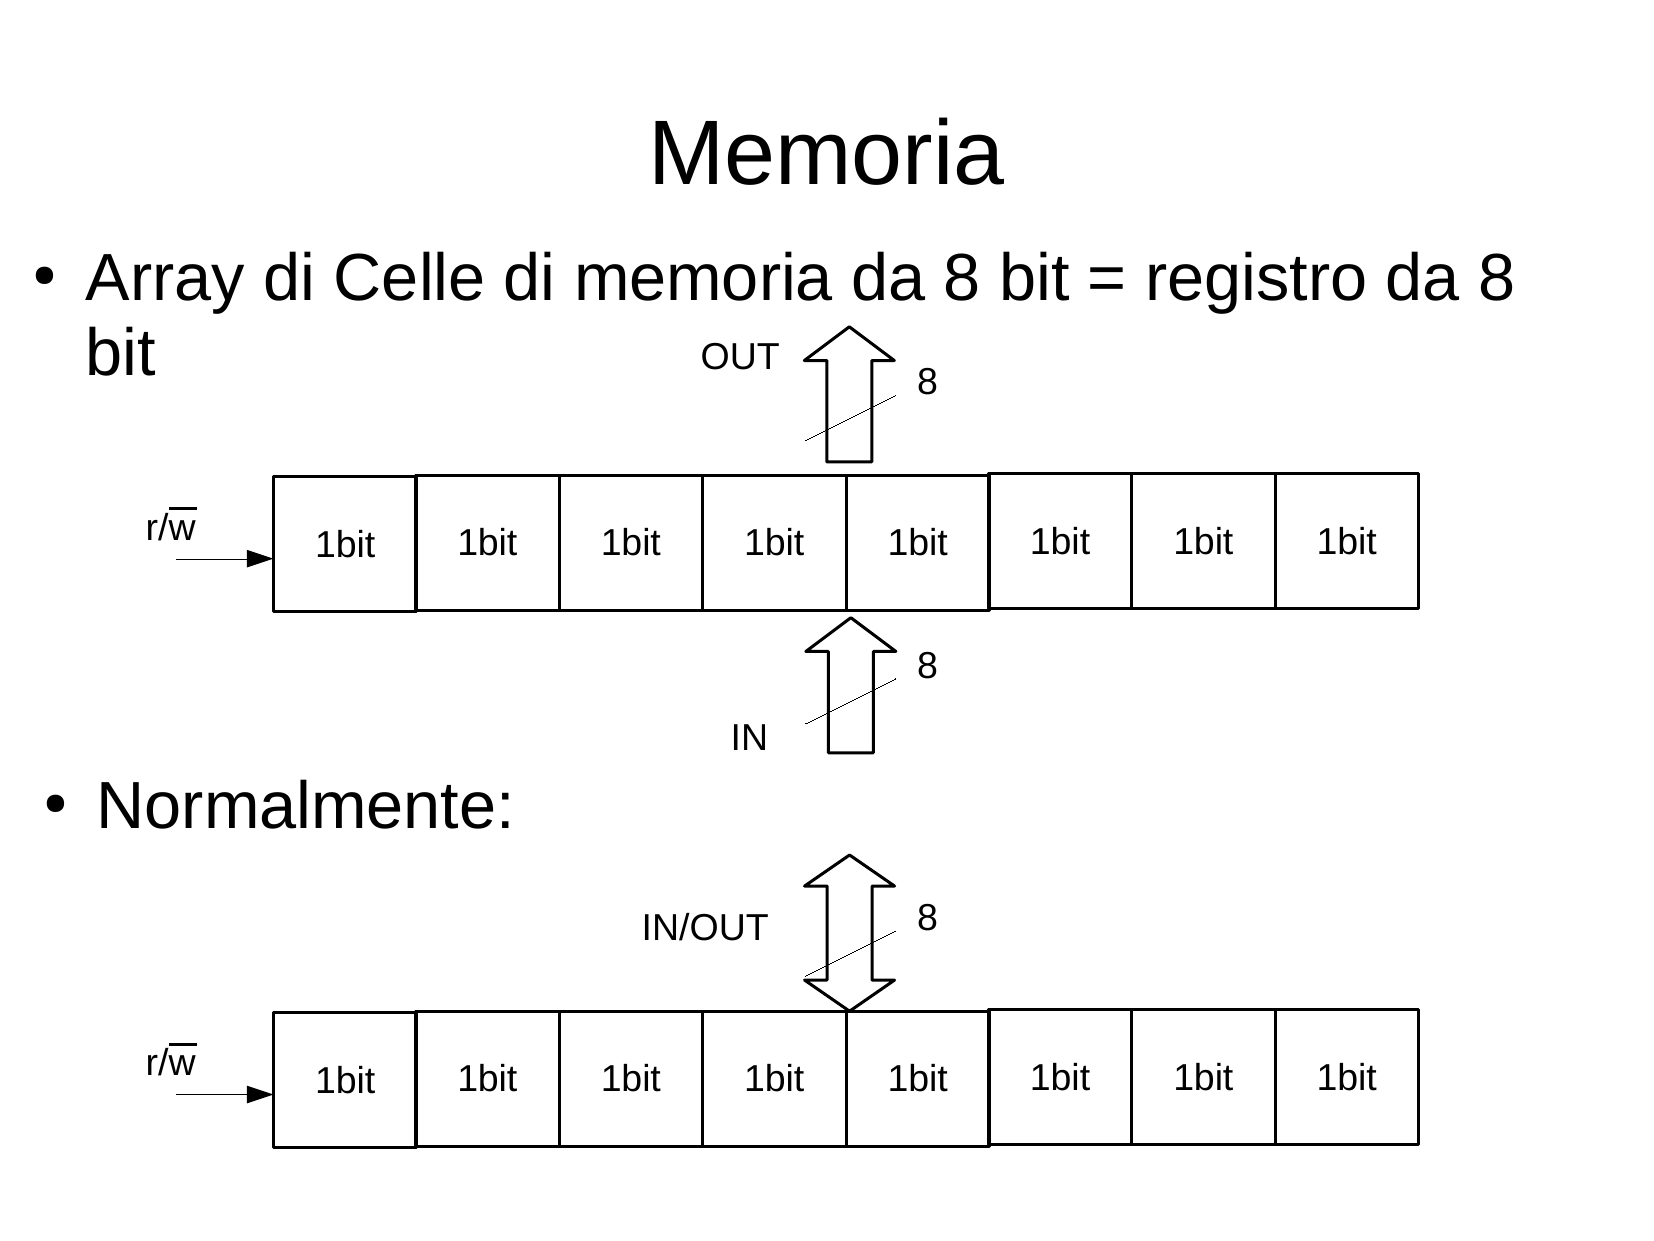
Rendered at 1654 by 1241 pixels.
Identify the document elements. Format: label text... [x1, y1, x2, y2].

list Array di Celle di memoria da 8 bit = registro da 8 bit [812, 858, 887, 1008]
text_box 1bit [988, 473, 1131, 609]
text_box 8 [902, 636, 978, 712]
text_box 1bit [559, 475, 702, 611]
text_box r/w [130, 498, 221, 556]
text_box 1bit [1131, 1009, 1275, 1145]
text_box IN/OUT [626, 899, 807, 956]
text_box 8 [902, 889, 978, 965]
text_box 1bit [1131, 473, 1275, 609]
text_box 1bit [1275, 473, 1419, 609]
text_box 1bit [415, 475, 559, 611]
text_box 1bit [702, 475, 846, 611]
text_box 1bit [415, 1011, 559, 1147]
text_box 1bit [559, 1011, 702, 1147]
text_box 1bit [988, 1009, 1131, 1145]
text_box r/w [130, 1034, 221, 1092]
list Array di Celle di memoria da 8 bit = registro da 8 bit [15, 240, 1606, 1135]
text_box 1bit [1275, 1009, 1419, 1145]
text_box Normalmente: [9, 759, 1437, 852]
text_box OUT [685, 327, 866, 385]
text_box 8 [902, 353, 978, 429]
text_box 1bit [846, 475, 990, 611]
text_box 1bit [273, 1012, 417, 1148]
text_box IN [715, 708, 896, 759]
text_box 1bit [846, 1011, 990, 1147]
text_box 1bit [702, 1011, 846, 1147]
list Array di Celle di memoria da 8 bit = registro da 8 bit [813, 621, 888, 708]
title Memoria [82, 49, 1571, 240]
text_box 1bit [273, 476, 417, 612]
